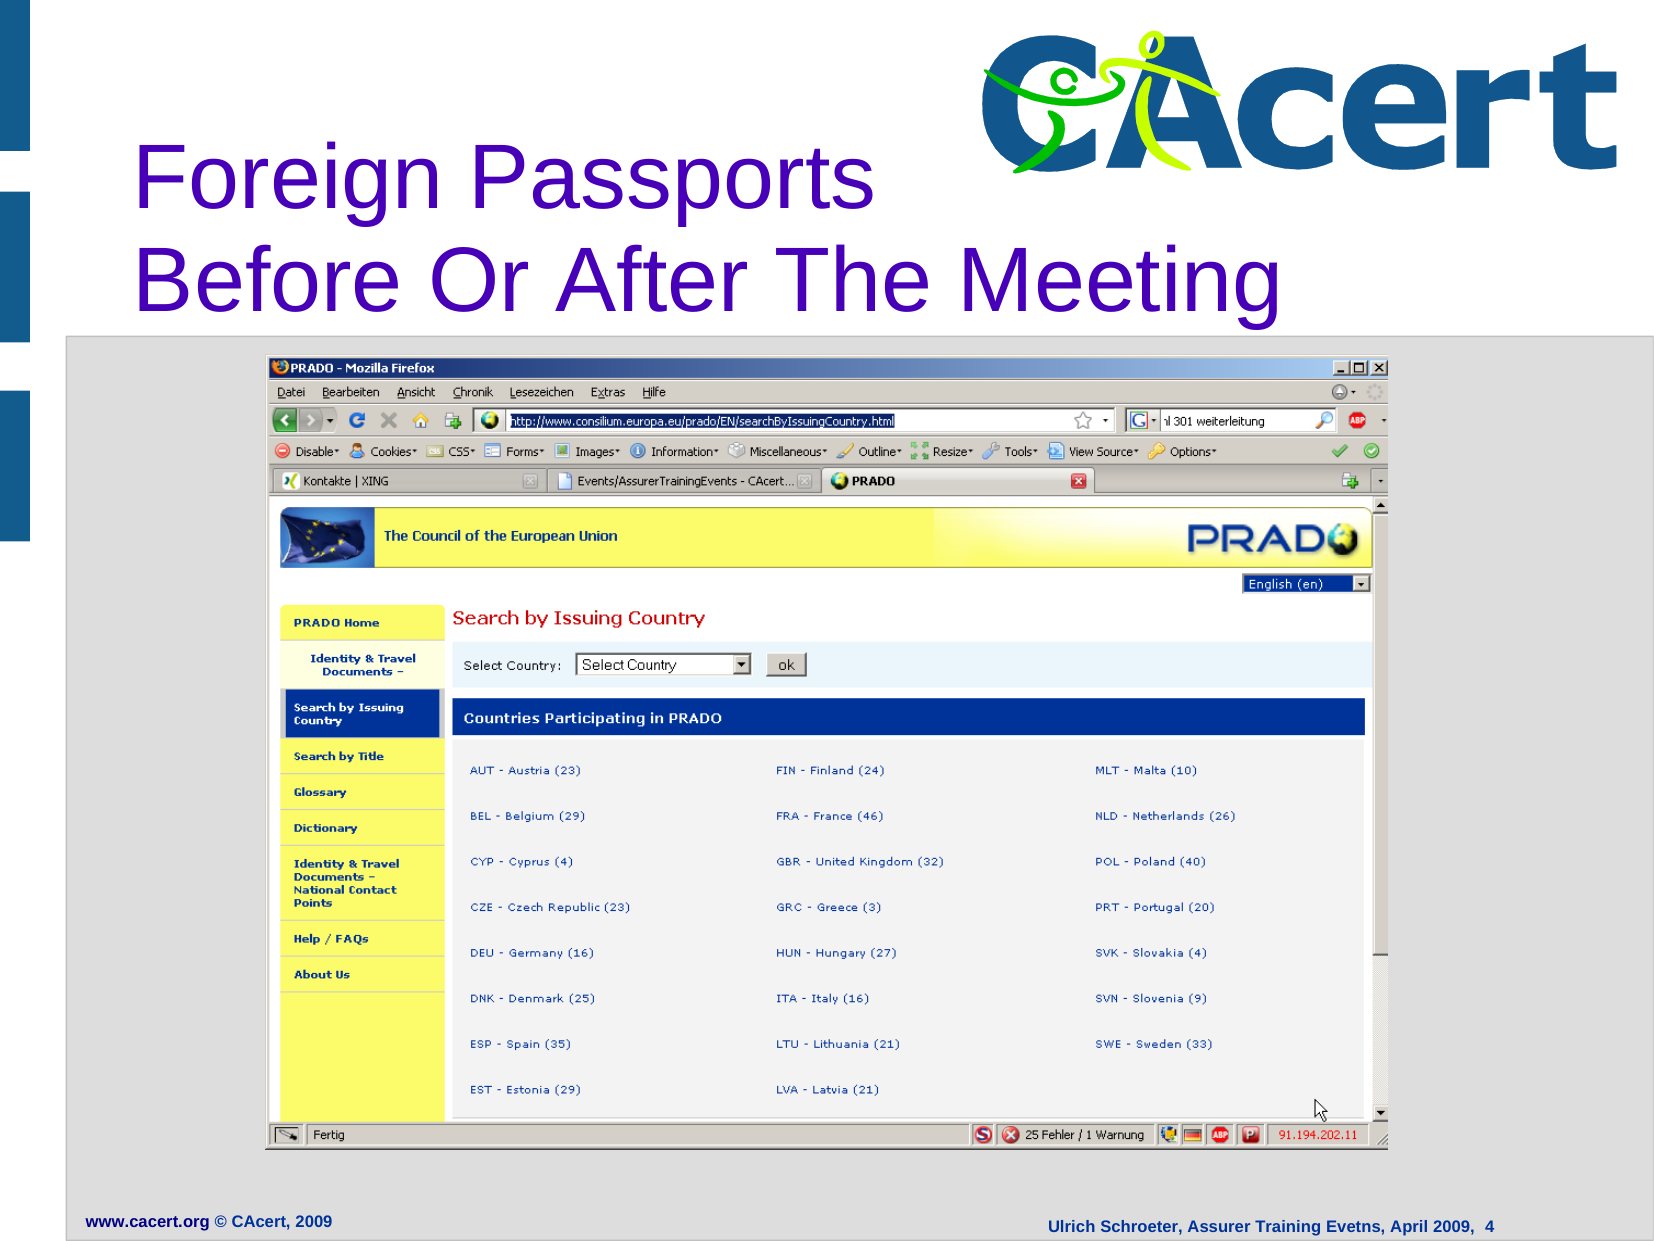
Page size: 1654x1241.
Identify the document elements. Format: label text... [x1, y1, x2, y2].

picture [265, 354, 1388, 1150]
text_box Foreign Passports Before Or After The Meeting [118, 118, 1301, 339]
